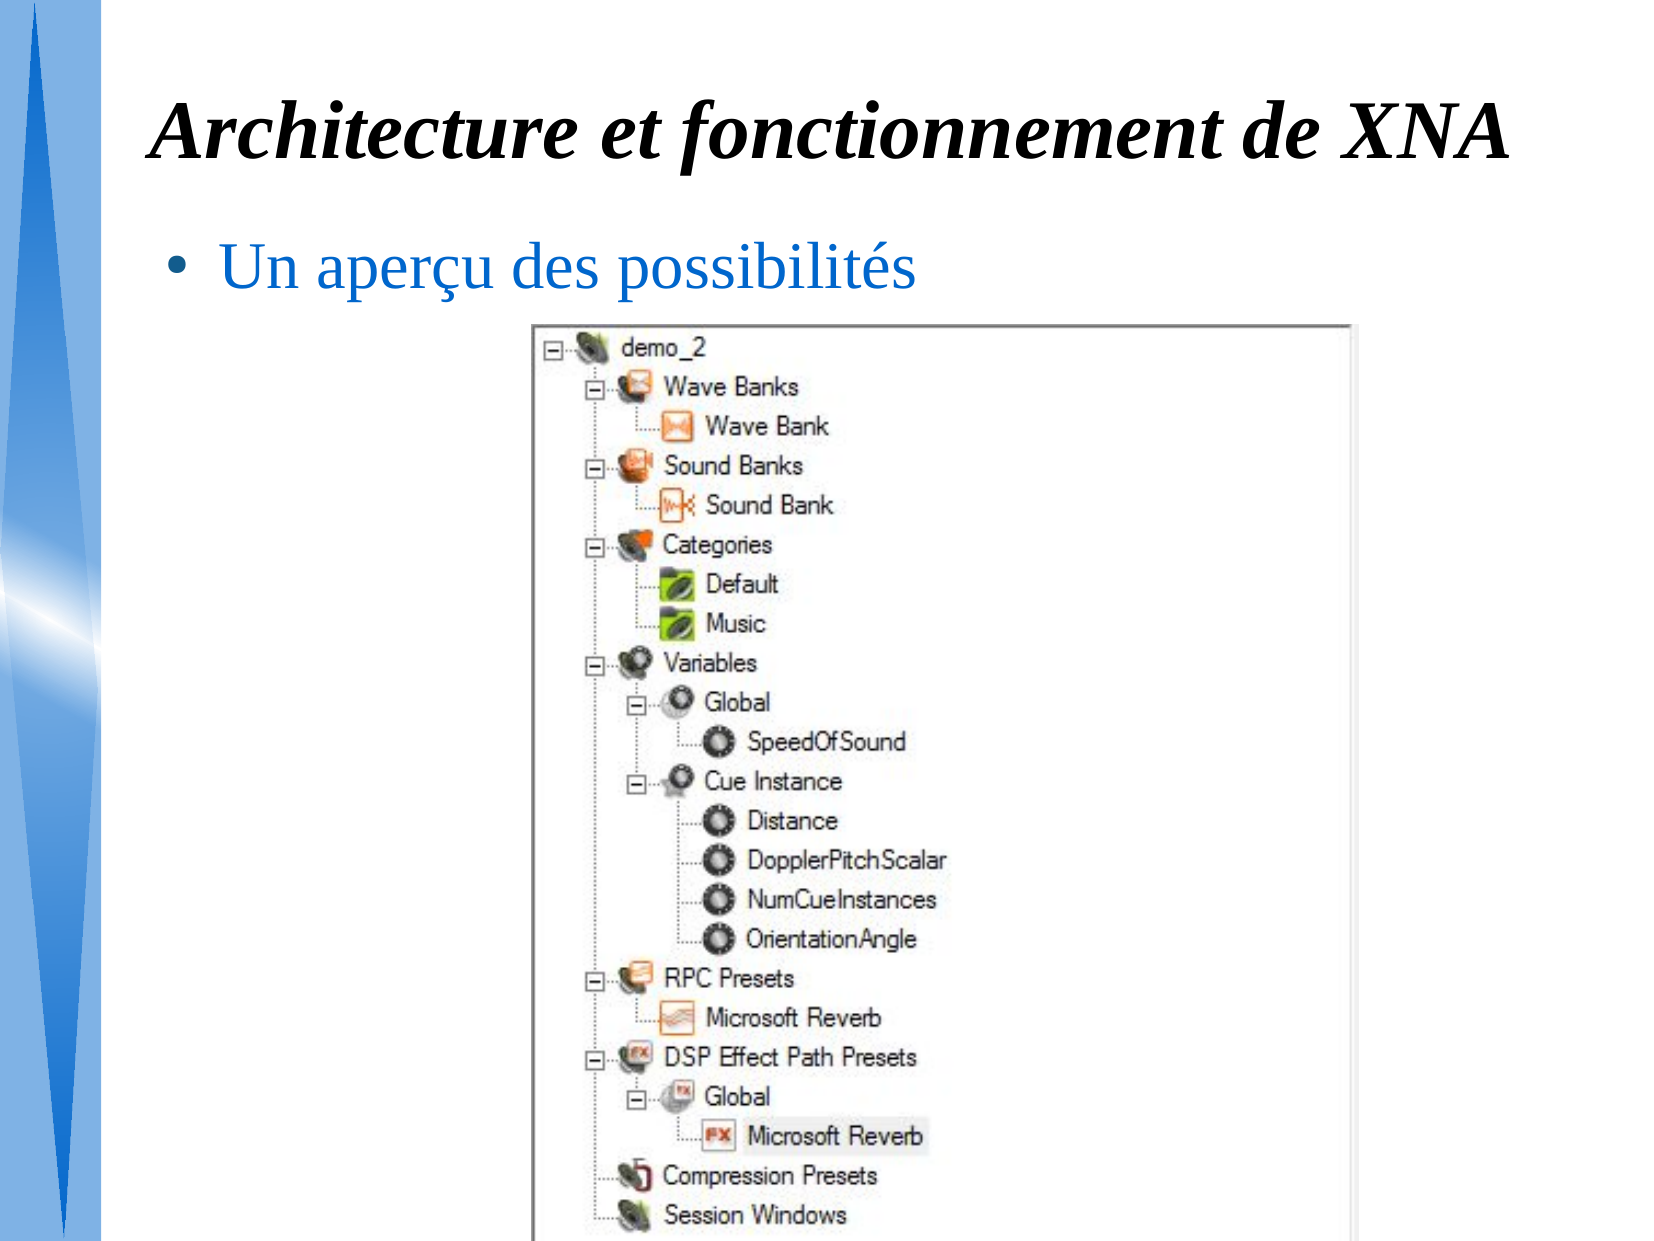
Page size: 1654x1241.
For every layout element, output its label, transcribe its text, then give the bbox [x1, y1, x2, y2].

list Un aperçu des possibilités [147, 229, 1536, 1034]
picture [531, 324, 1359, 1241]
title Architecture et fonctionnement de XNA [138, 84, 1527, 177]
